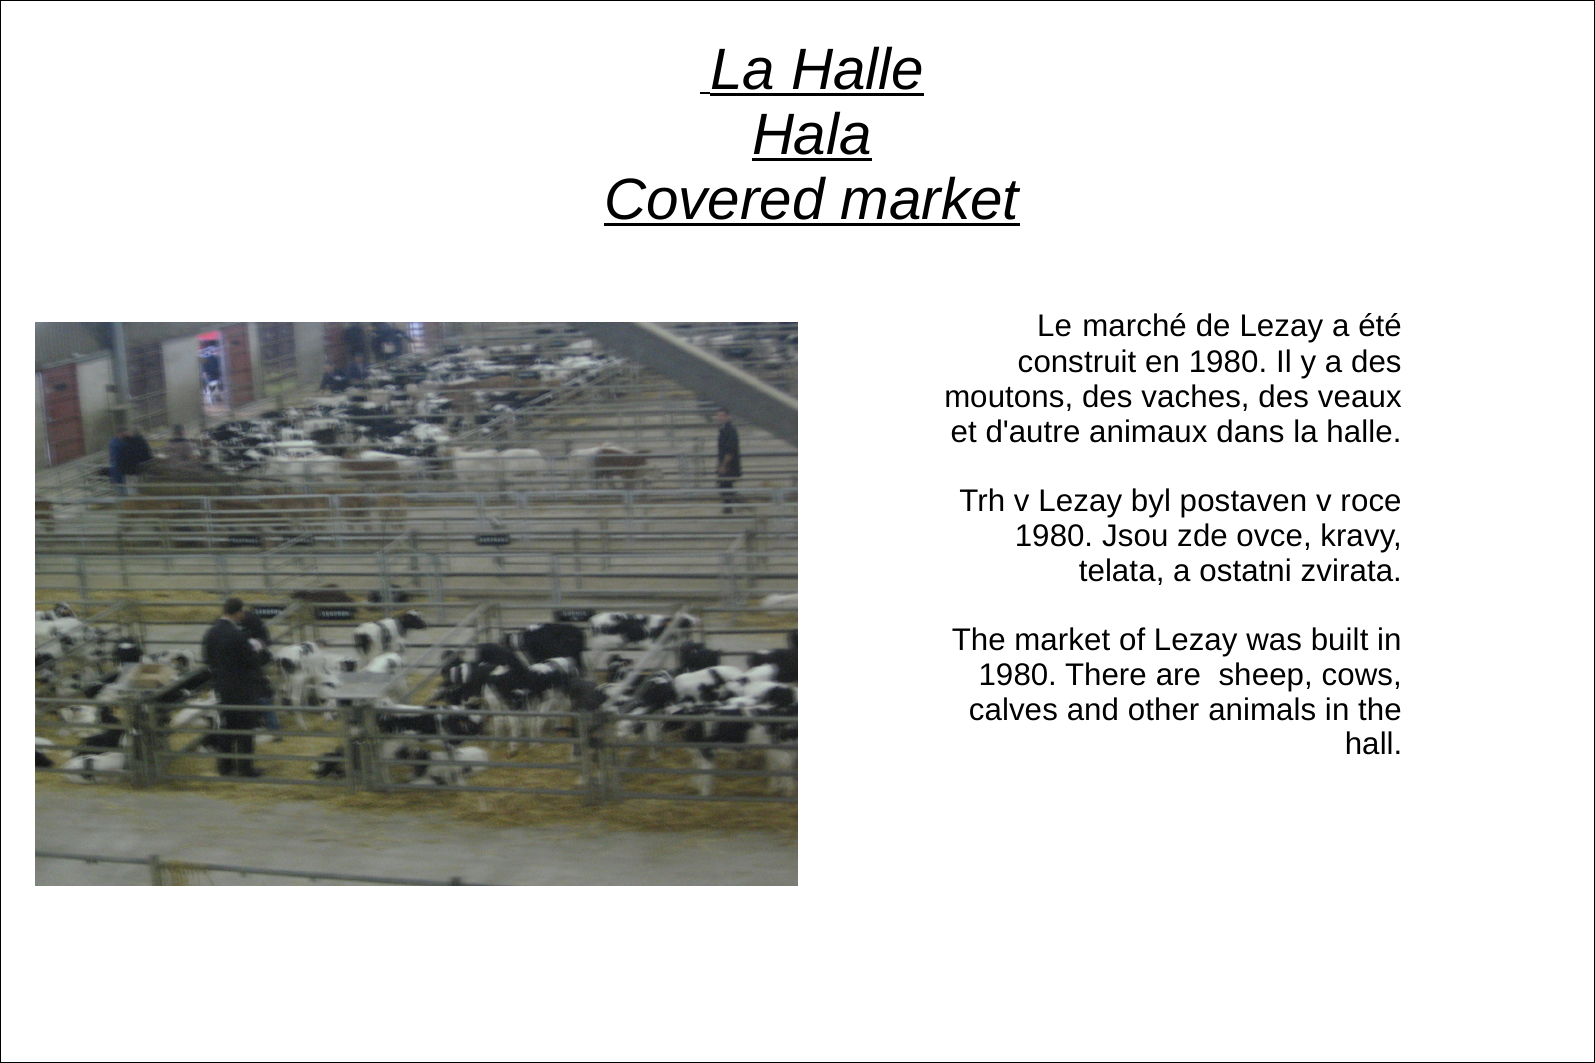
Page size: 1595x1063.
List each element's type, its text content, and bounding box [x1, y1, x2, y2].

picture [35, 322, 798, 886]
text_box Le marché de Lezay a été construit en 1980. Il y a des moutons, des vaches, des veaux et d'autre animaux dans la halle. Trh v Lezay byl postaven v roce 1980. Jsou zde ovce, kravy, telata, a ostatni zvirata. The market of Lezay was built in 1980. There are sheep, cows, calves and other animals in the hall. [915, 295, 1418, 769]
text_box La Halle Hala Covered market [29, 29, 1595, 238]
